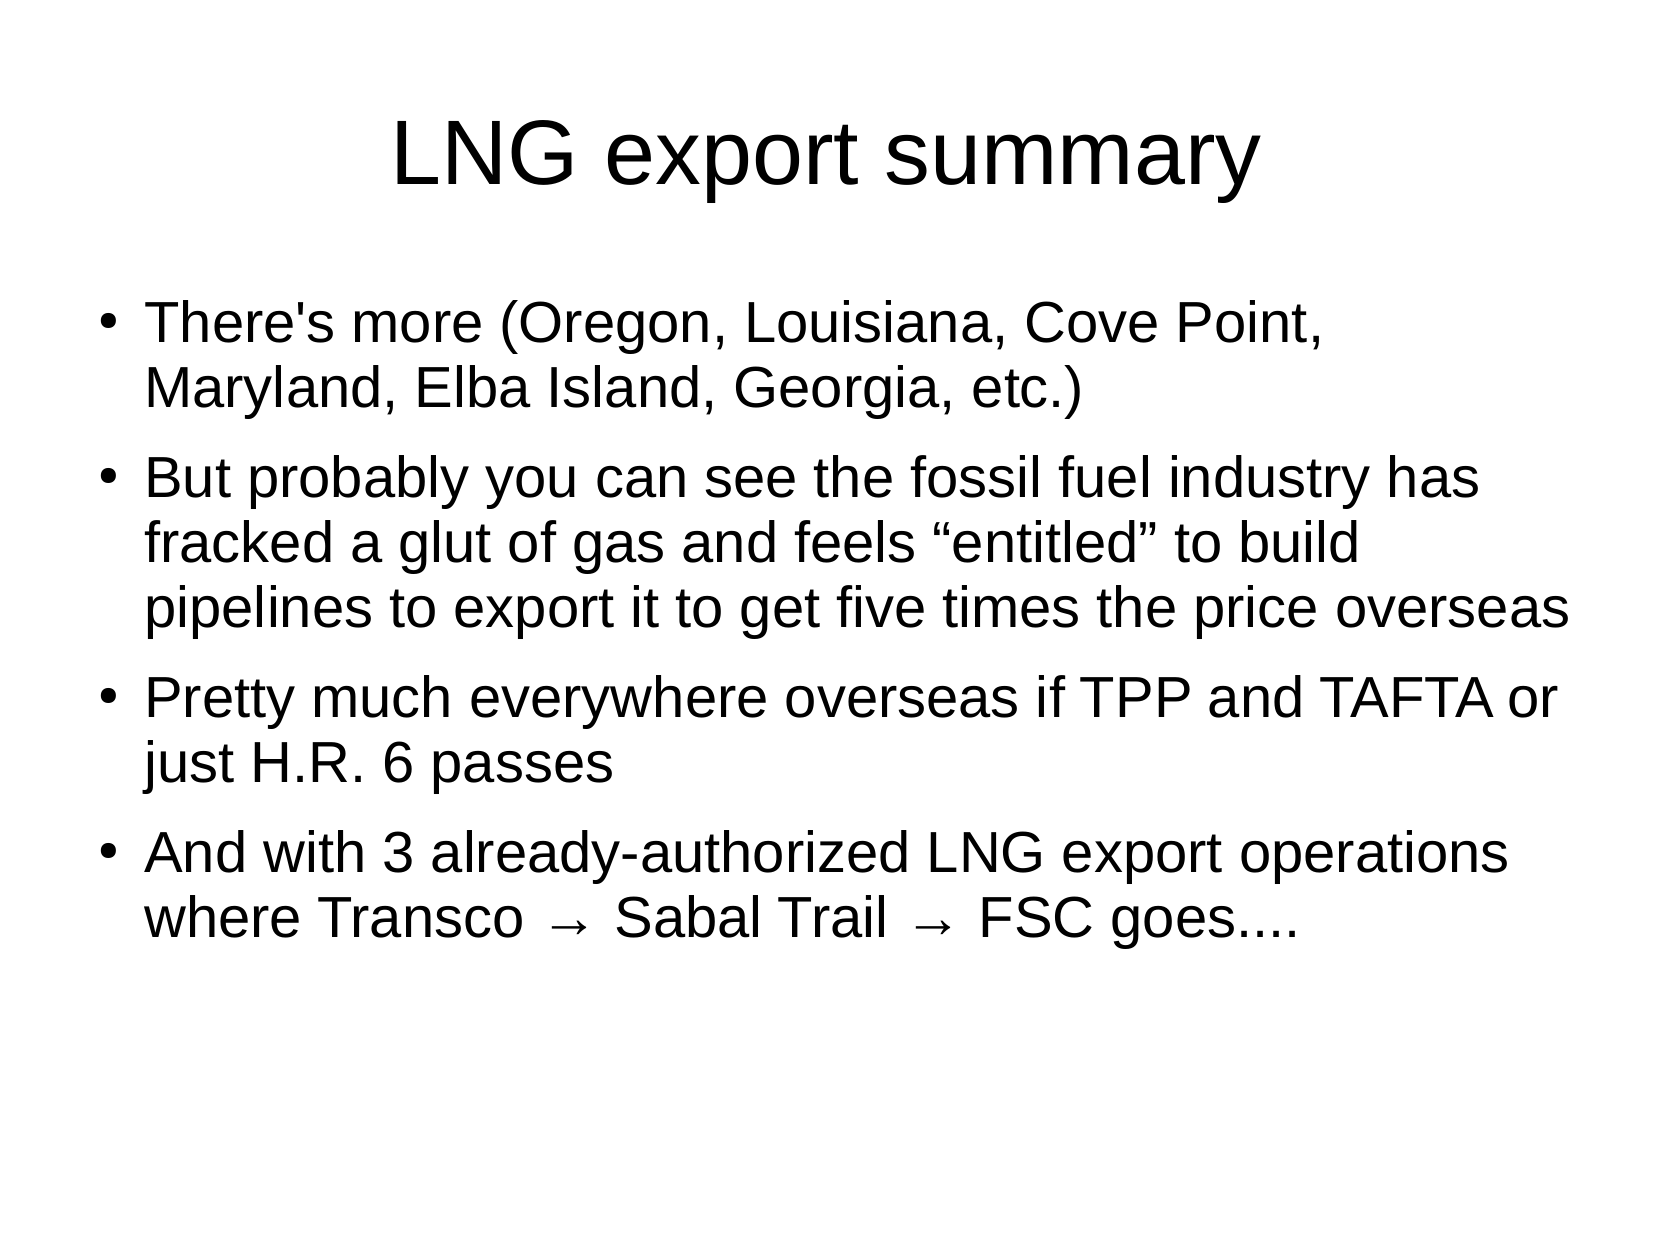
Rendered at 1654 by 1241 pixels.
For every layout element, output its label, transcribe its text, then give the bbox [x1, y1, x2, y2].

list There's more (Oregon, Louisiana, Cove Point, Maryland, Elba Island, Georgia, etc.) But probably you can see the fossil fuel industry has fracked a glut of gas and feels “entitled” to build pipelines to export it to get five times the price overseas Pretty much everywhere overseas if TPP and TAFTA or just H.R. 6 passes And with 3 already-authorized LNG export operations where Transco → Sabal Trail → FSC goes.... [82, 290, 1571, 1010]
title LNG export summary [82, 49, 1571, 257]
